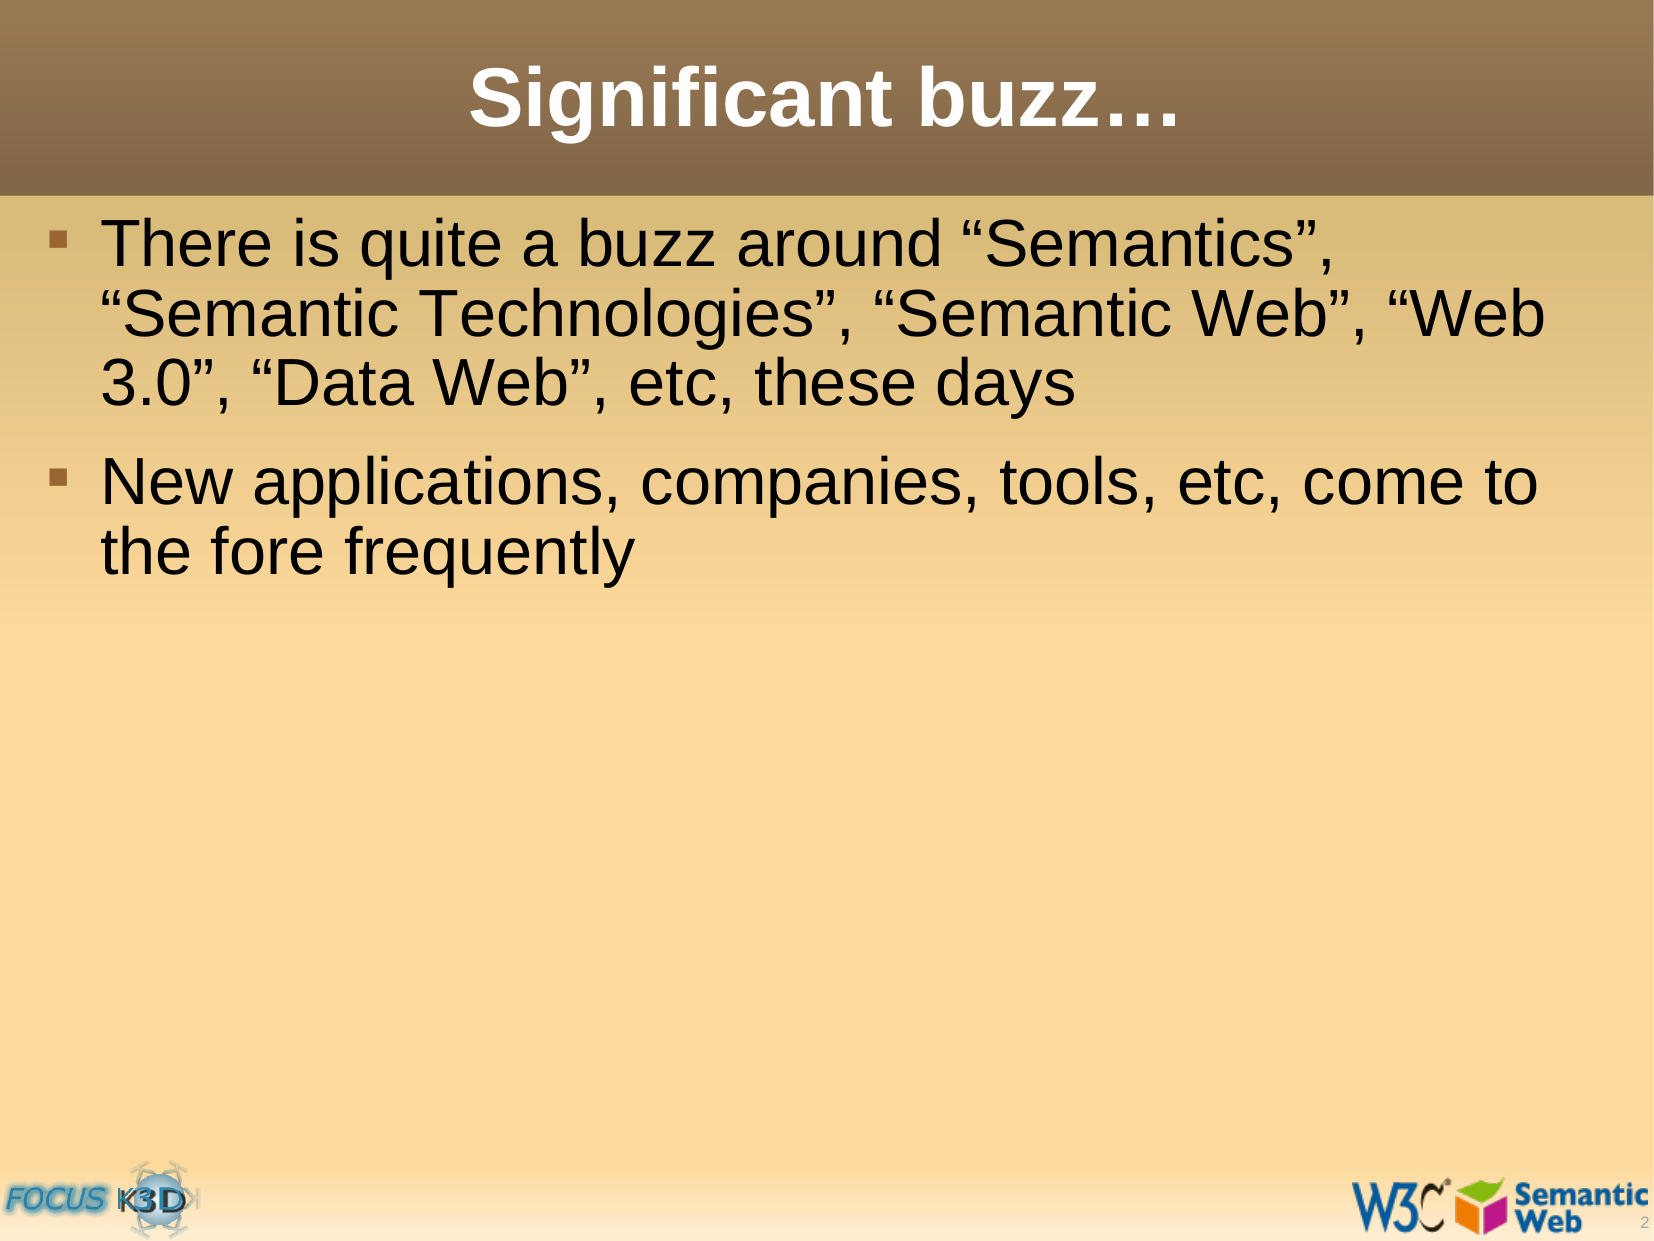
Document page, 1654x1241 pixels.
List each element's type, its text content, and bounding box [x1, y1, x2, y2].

picture [0, 196, 1654, 1241]
list There is quite a buzz around “Semantics”, “Semantic Technologies”, “Semantic Web”, “Web 3.0”, “Data Web”, etc, these days New applications, companies, tools, etc, come to the fore frequently [29, 206, 1624, 1193]
title Significant buzz… [0, 0, 1654, 196]
